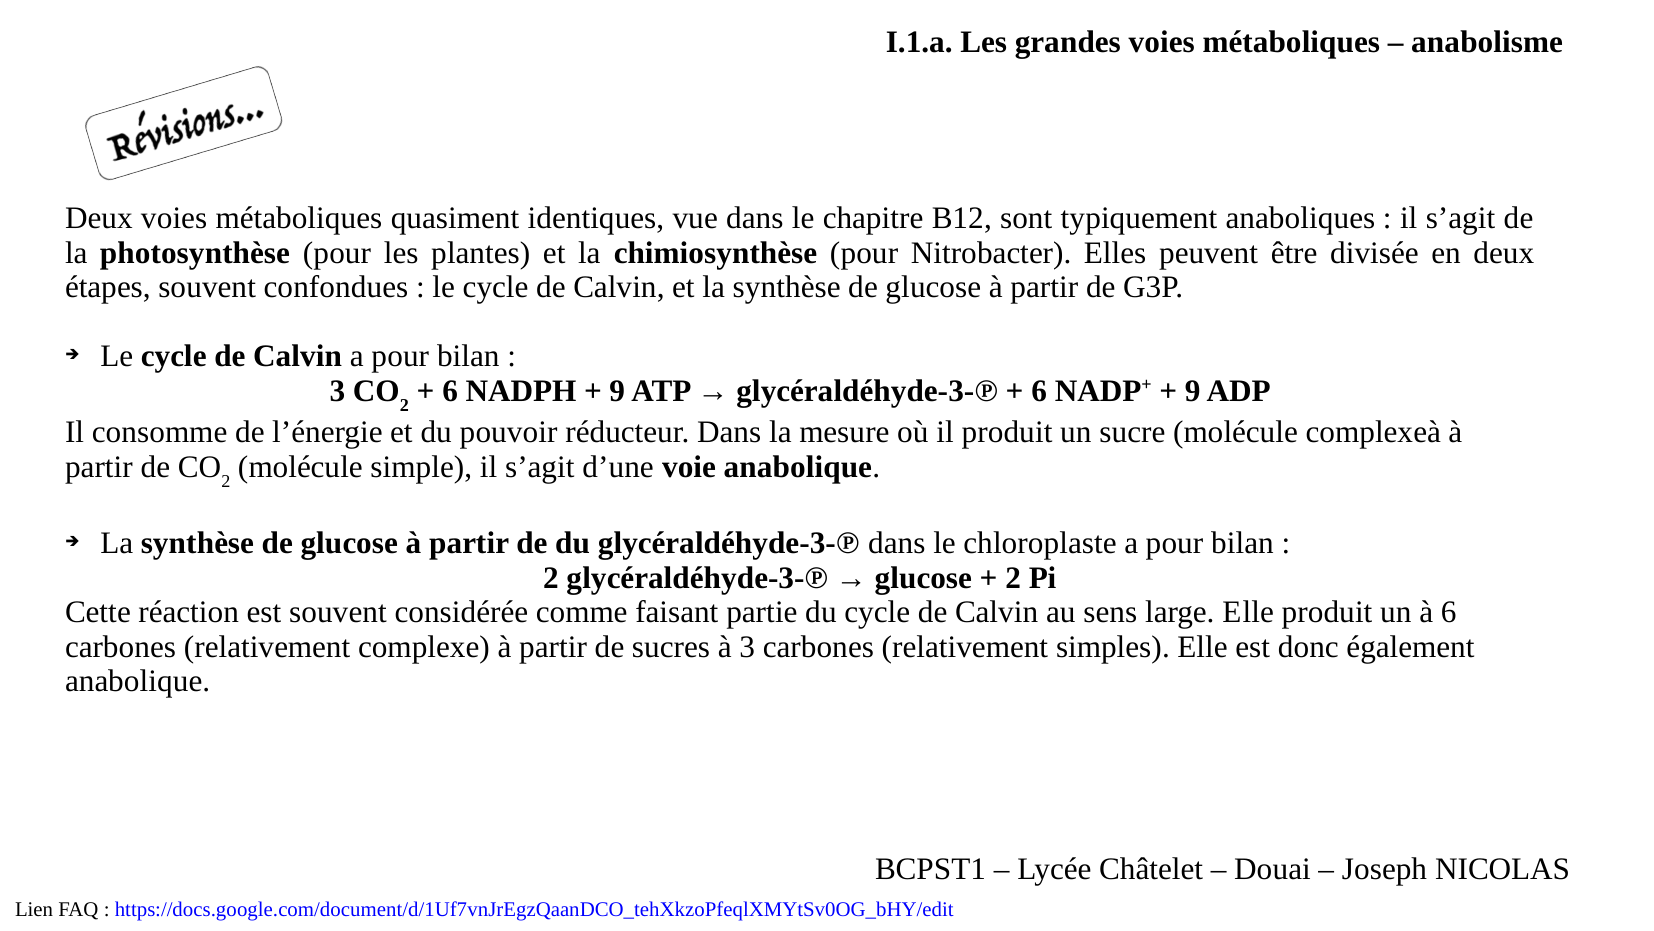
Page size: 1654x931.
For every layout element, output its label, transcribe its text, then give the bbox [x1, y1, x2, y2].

picture [82, 63, 285, 183]
text_box Lien FAQ : https://docs.google.com/document/d/1Uf7vnJrEgzQaanDCO_tehXkzoPfeqlXMYtSv0OG_bHY/edit [0, 897, 993, 931]
text_box I.1.a. Les grandes voies métaboliques – anabolisme [201, 5, 1572, 78]
text_box BCPST1 – Lycée Châtelet – Douai – Joseph NICOLAS [637, 832, 1571, 905]
text_box Deux voies métaboliques quasiment identiques, vue dans le chapitre B12, sont typiquement anaboliques : il s’agit de la photosynthèse (pour les plantes) et la chimiosynthèse (pour Nitrobacter). Elles peuvent être divisée en deux étapes, souvent confondues : le cycle de Calvin, et la synthèse de glucose à partir de G3P. Le cycle de Calvin a pour bilan : 3 CO2 + 6 NADPH + 9 ATP → glycéraldéhyde-3-℗ + 6 NADP+ + 9 ADP Il consomme de l’énergie et du pouvoir réducteur. Dans la mesure où il produit un sucre (molécule complexeà à partir de CO2 (molécule simple), il s’agit d’une voie anabolique. La synthèse de glucose à partir de du glycéraldéhyde-3-℗ dans le chloroplaste a pour bilan : 2 glycéraldéhyde-3-℗ → glucose + 2 Pi Cette réaction est souvent considérée comme faisant partie du cycle de Calvin au sens large. Elle produit un à 6 carbones (relativement complexe) à partir de sucres à 3 carbones (relativement simples). Elle est donc également anabolique. [64, 200, 1536, 851]
